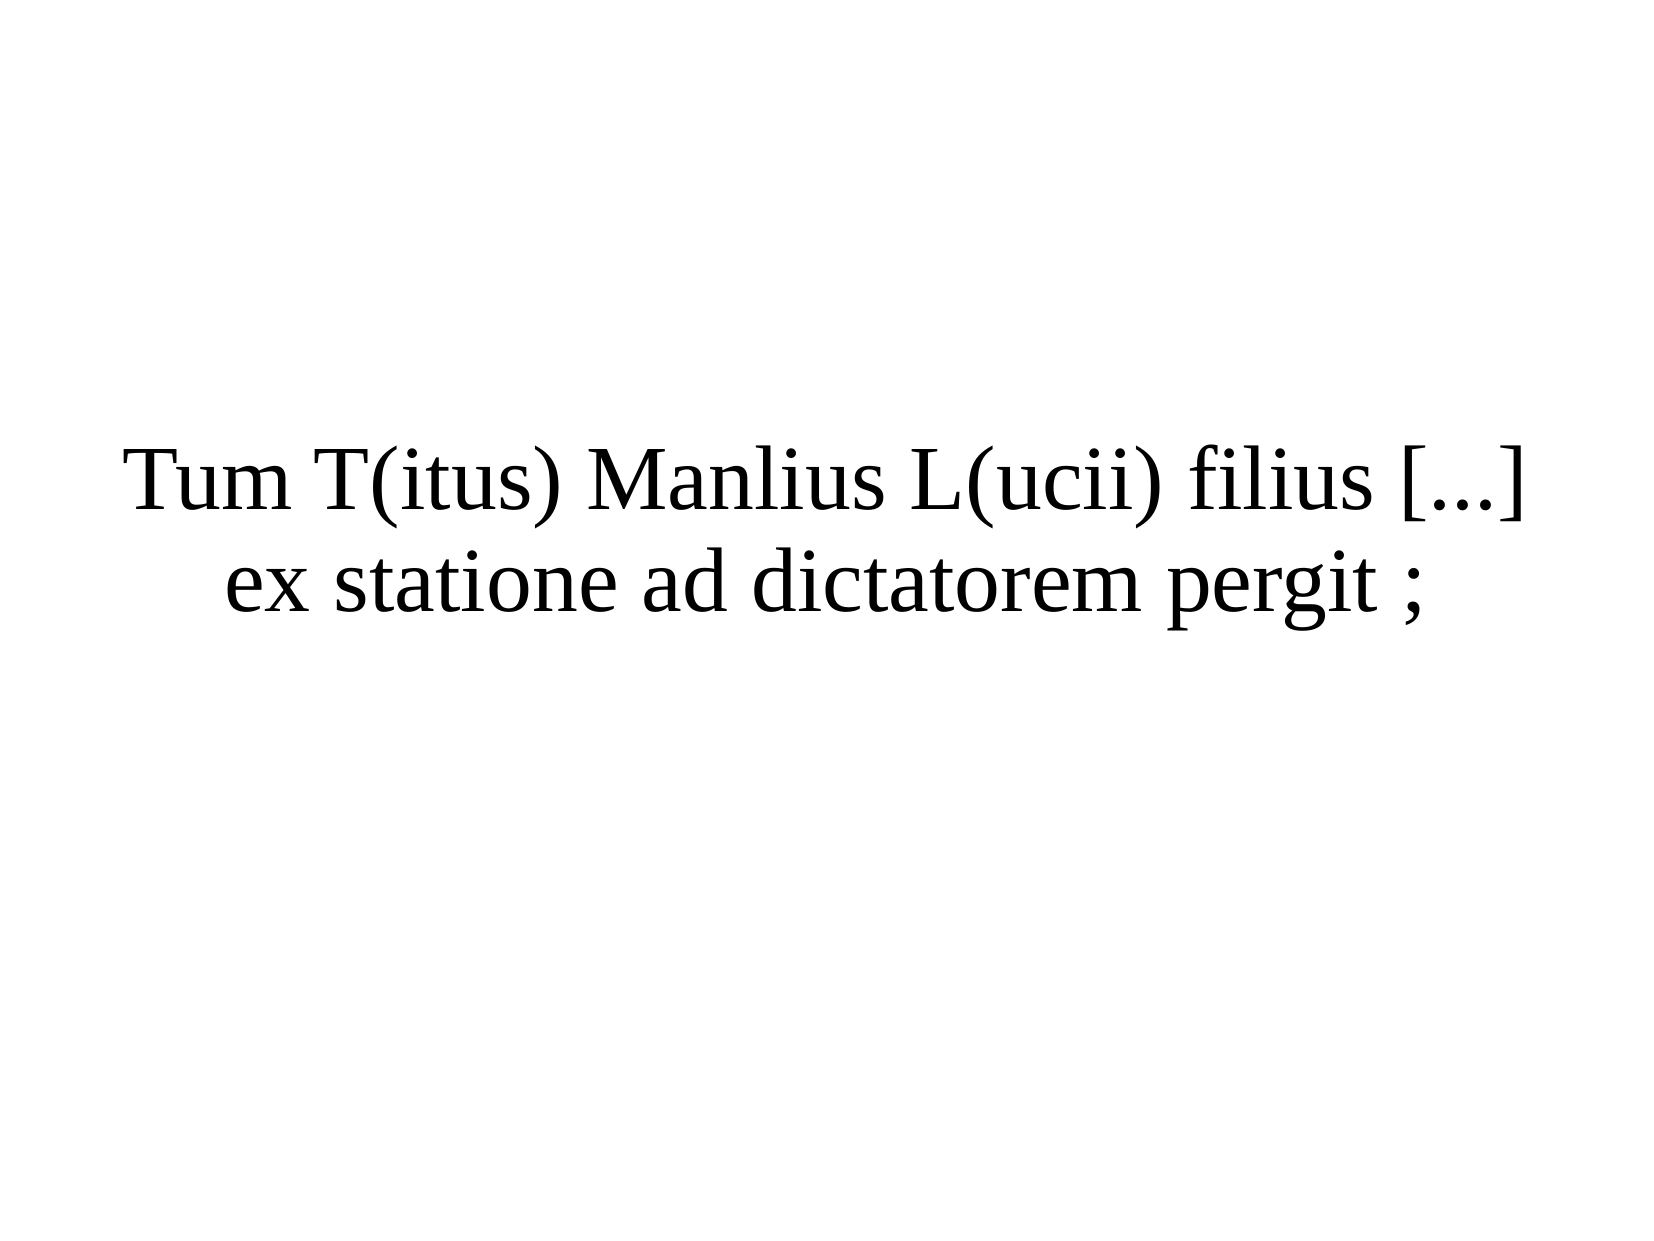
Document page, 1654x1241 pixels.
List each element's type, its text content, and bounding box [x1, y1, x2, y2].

subtitle Tum T(itus) Manlius L(ucii) filius [...] ex statione ad dictatorem pergit ; [82, 49, 1571, 1010]
